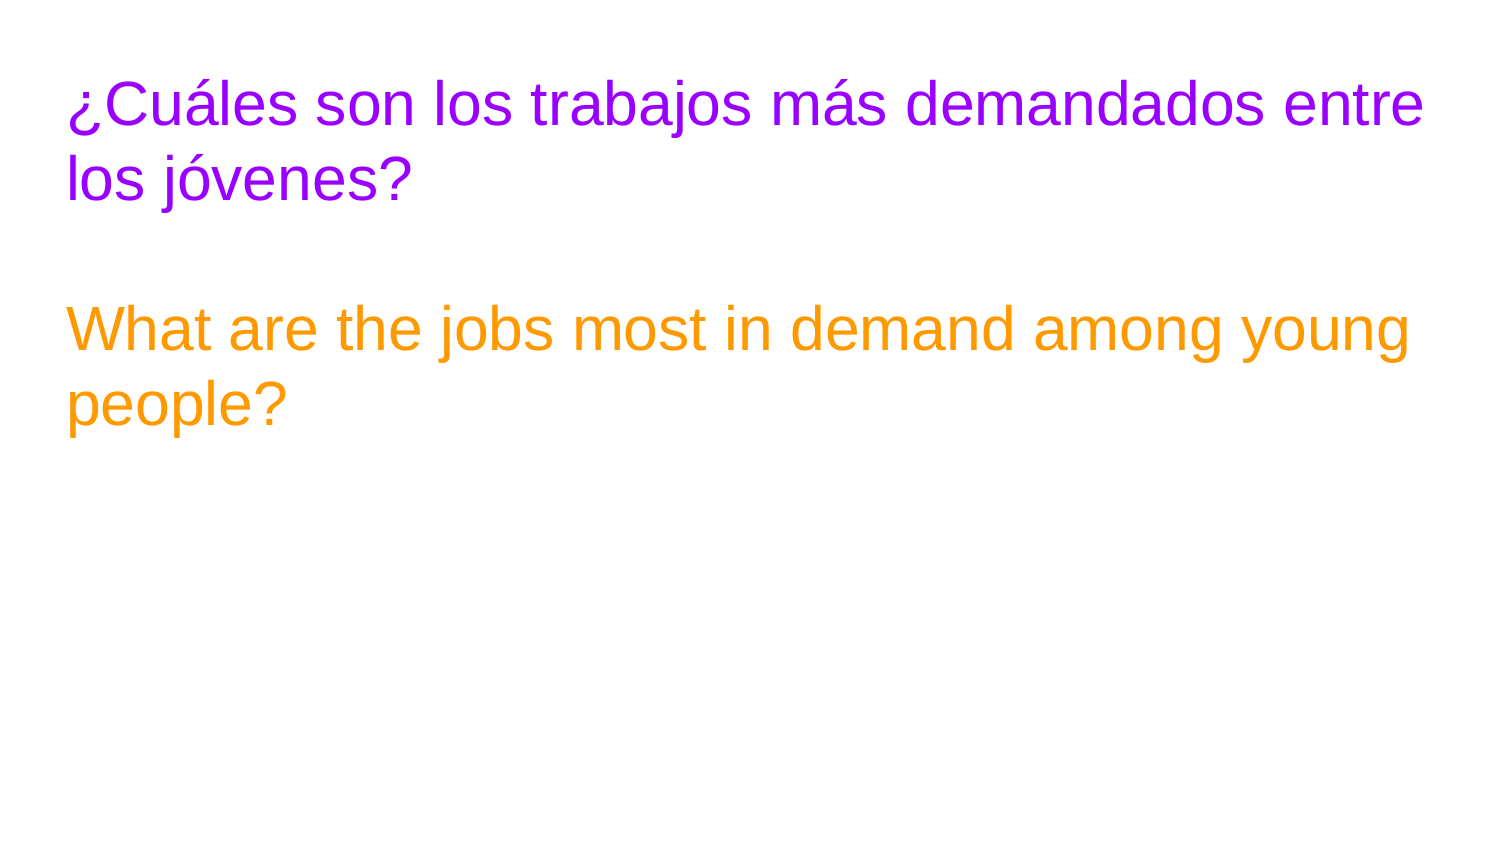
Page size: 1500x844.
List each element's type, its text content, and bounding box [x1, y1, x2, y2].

title ¿Cuáles son los trabajos más demandados entre los jóvenes? What are the jobs most in demand among young people? [51, 48, 1449, 685]
